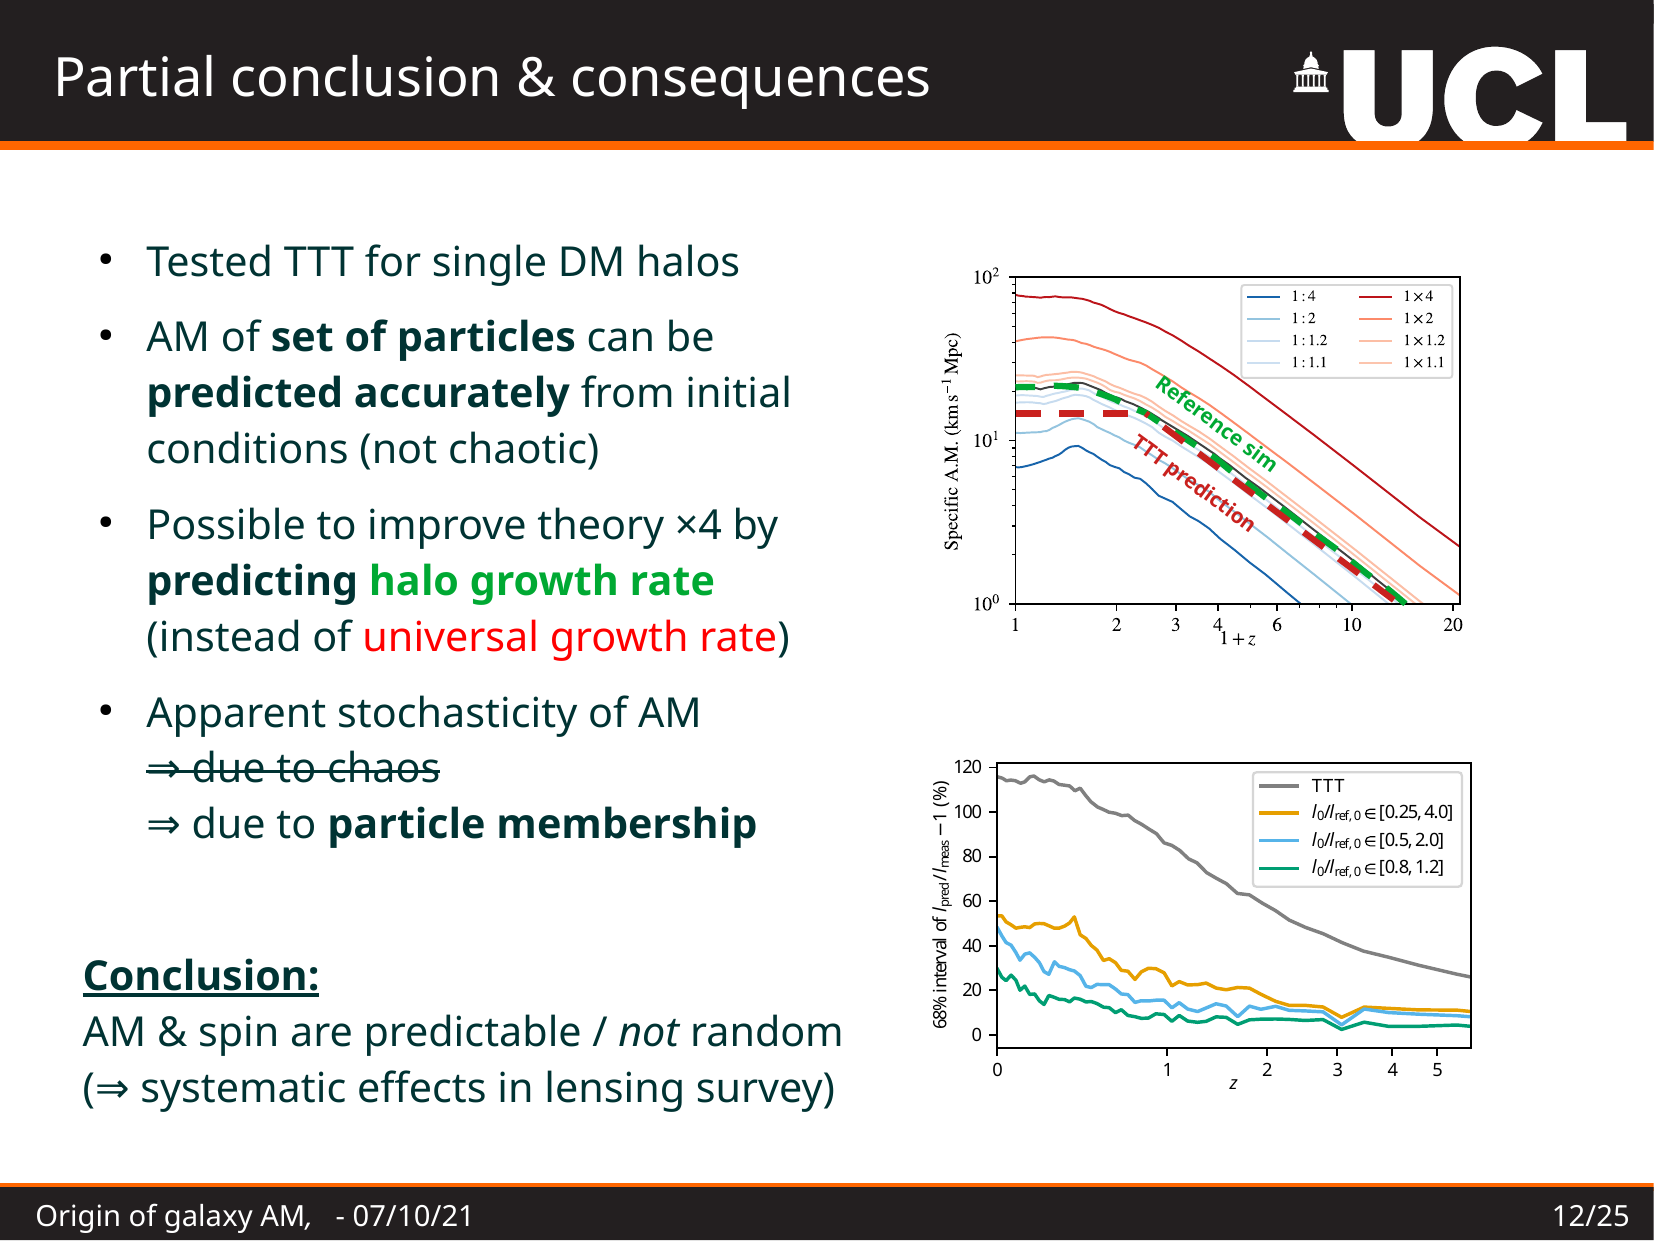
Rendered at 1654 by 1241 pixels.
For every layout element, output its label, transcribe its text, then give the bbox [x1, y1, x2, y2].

text_box TTT prediction [1106, 407, 1343, 604]
list Tested TTT for single DM halos AM of set of particles can be predicted accurately from initial conditions (not chaotic) Possible to improve theory ×4 by predicting halo growth rate (instead of universal growth rate) Apparent stochasticity of AM ⇒ due to chaos ⇒ due to particle membership Conclusion: AM & spin are predictable / not random (⇒ systematic effects in lensing survey) [82, 224, 898, 1123]
title Partial conclusion & consequences [0, 0, 1329, 152]
picture [926, 755, 1481, 1099]
text_box Reference sim [1129, 347, 1367, 542]
picture [921, 248, 1486, 671]
